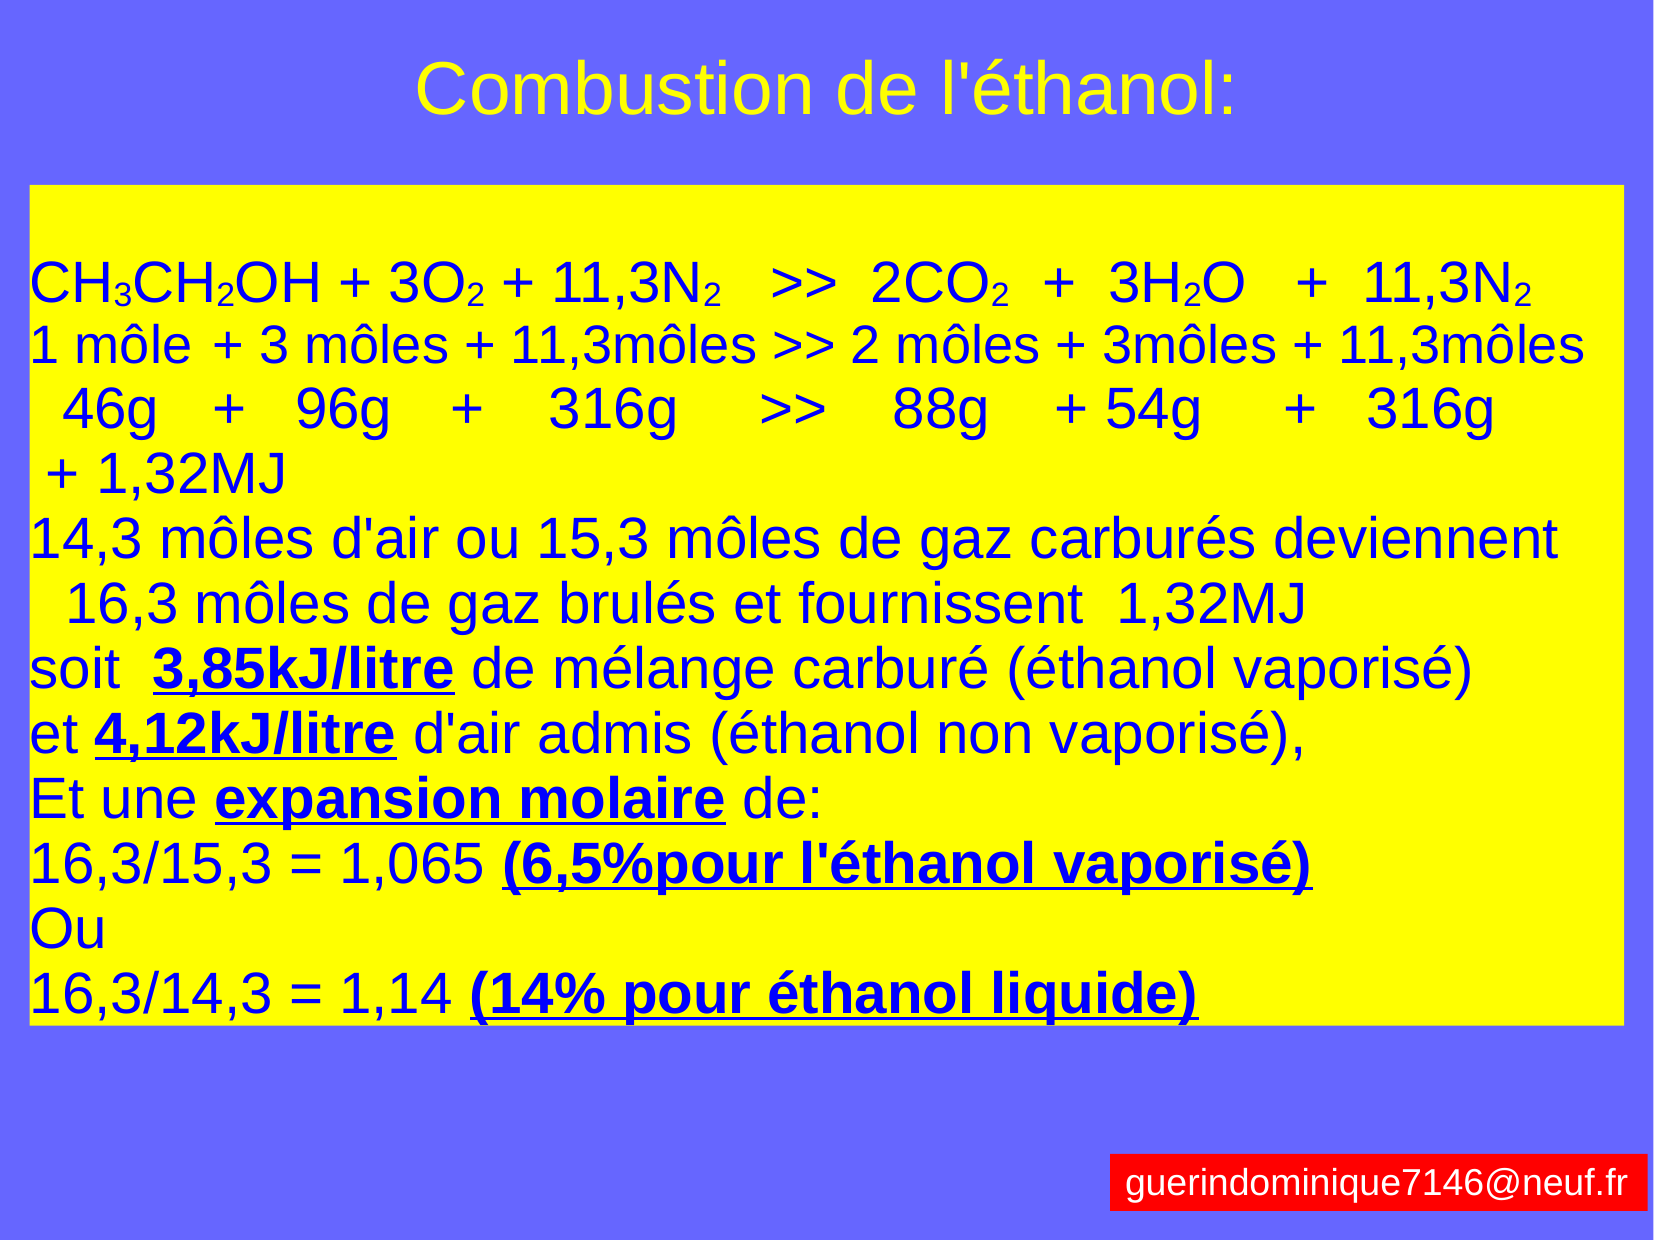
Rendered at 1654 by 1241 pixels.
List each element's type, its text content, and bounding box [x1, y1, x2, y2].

text_box guerindominique7146@neuf.fr [1110, 1153, 1648, 1211]
text_box CH3CH2OH + 3O2 + 11,3N2 >> 2CO2 + 3H2O + 11,3N2 1 môle + 3 môles + 11,3môles >> 2 môles + 3môles + 11,3môles 46g + 96g + 316g >> 88g + 54g + 316g + 1,32MJ 14,3 môles d'air ou 15,3 môles de gaz carburés deviennent 16,3 môles de gaz brulés et fournissent 1,32MJ soit 3,85kJ/litre de mélange carburé (éthanol vaporisé) et 4,12kJ/litre d'air admis (éthanol non vaporisé), Et une expansion molaire de: 16,3/15,3 = 1,065 (6,5%pour l'éthanol vaporisé) Ou 16,3/14,3 = 1,14 (14% pour éthanol liquide) [29, 204, 1625, 1006]
title Combustion de l'éthanol: [29, 29, 1625, 148]
